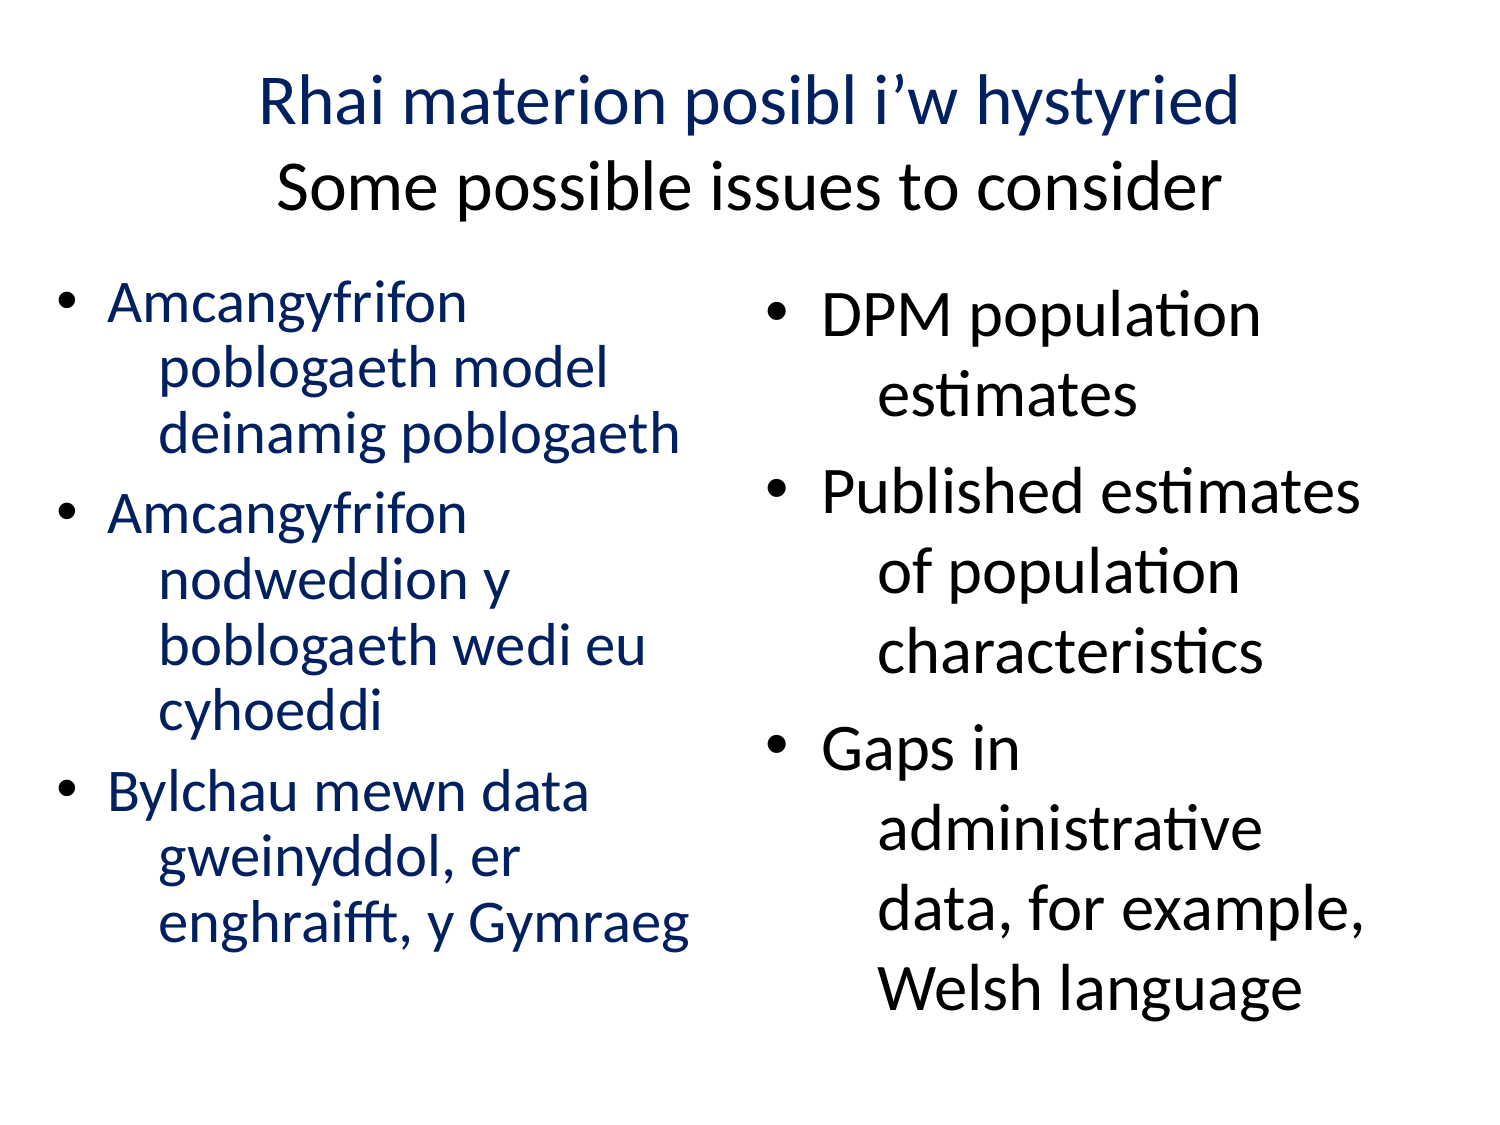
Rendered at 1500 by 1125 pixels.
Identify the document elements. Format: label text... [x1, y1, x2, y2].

title Rhai materion posibl i’w hystyried Some possible issues to consider [75, 45, 1426, 233]
text_box Amcangyfrifon poblogaeth model deinamig poblogaeth Amcangyfrifon nodweddion y boblogaeth wedi eu cyhoeddi Bylchau mewn data gweinyddol, er enghraifft, y Gymraeg [41, 262, 717, 1036]
list DPM population estimates Published estimates of population characteristics Gaps in administrative data, for example, Welsh language [750, 262, 1426, 1036]
